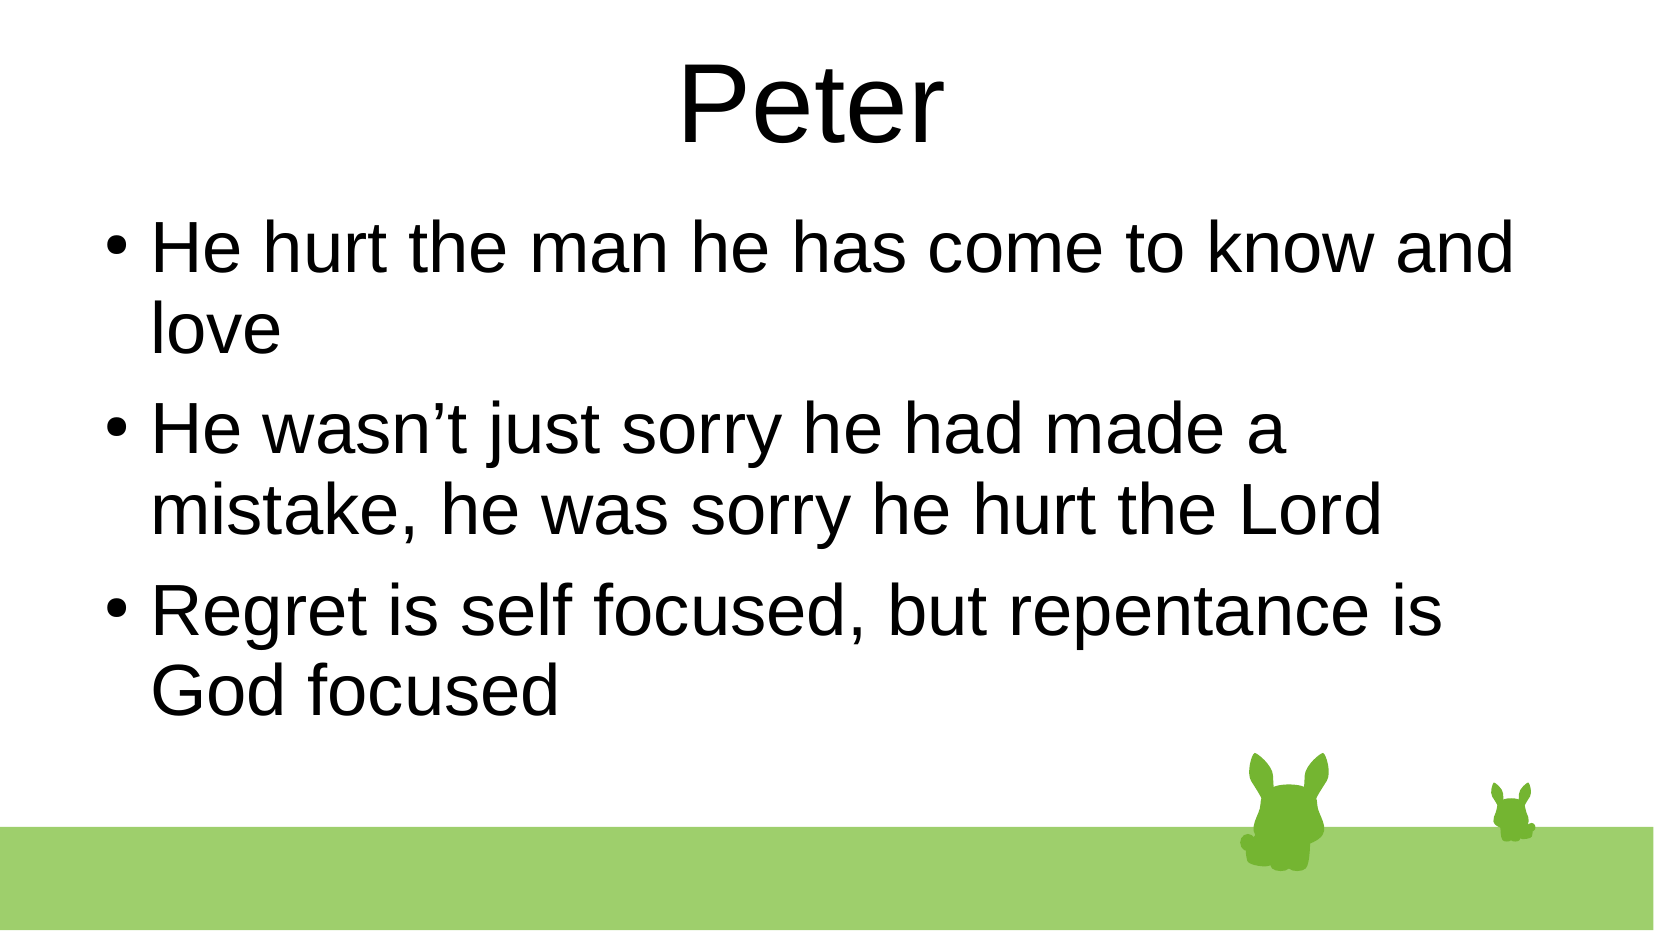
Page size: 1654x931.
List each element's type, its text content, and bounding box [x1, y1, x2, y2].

title Peter [88, 29, 1565, 178]
list He hurt the man he has come to know and love He wasn’t just sorry he had made a mistake, he was sorry he hurt the Lord Regret is self focused, but repentance is God focused [88, 206, 1565, 739]
